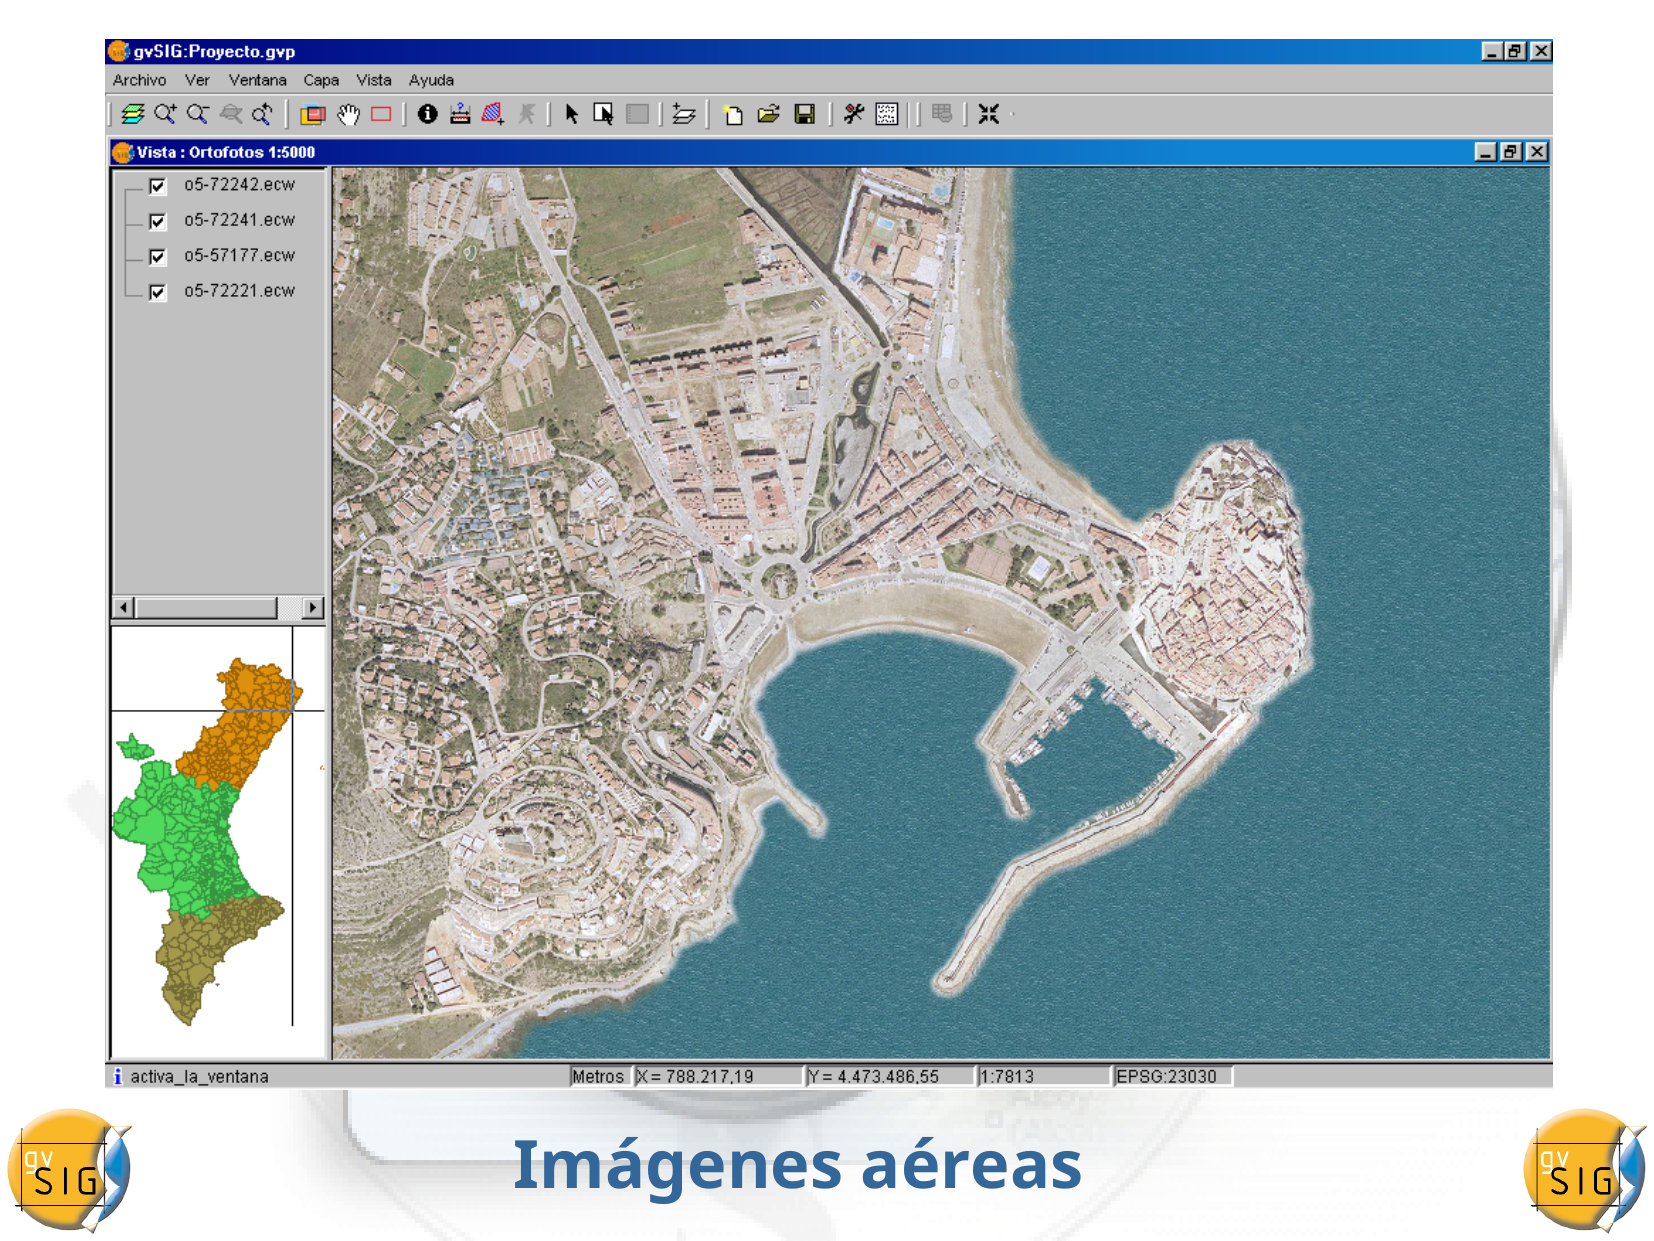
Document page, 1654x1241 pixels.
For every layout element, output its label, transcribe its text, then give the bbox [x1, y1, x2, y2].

picture [1521, 1107, 1648, 1235]
picture [5, 1107, 133, 1235]
picture [105, 39, 1553, 1090]
list Imágenes aéreas [513, 1116, 1170, 1211]
